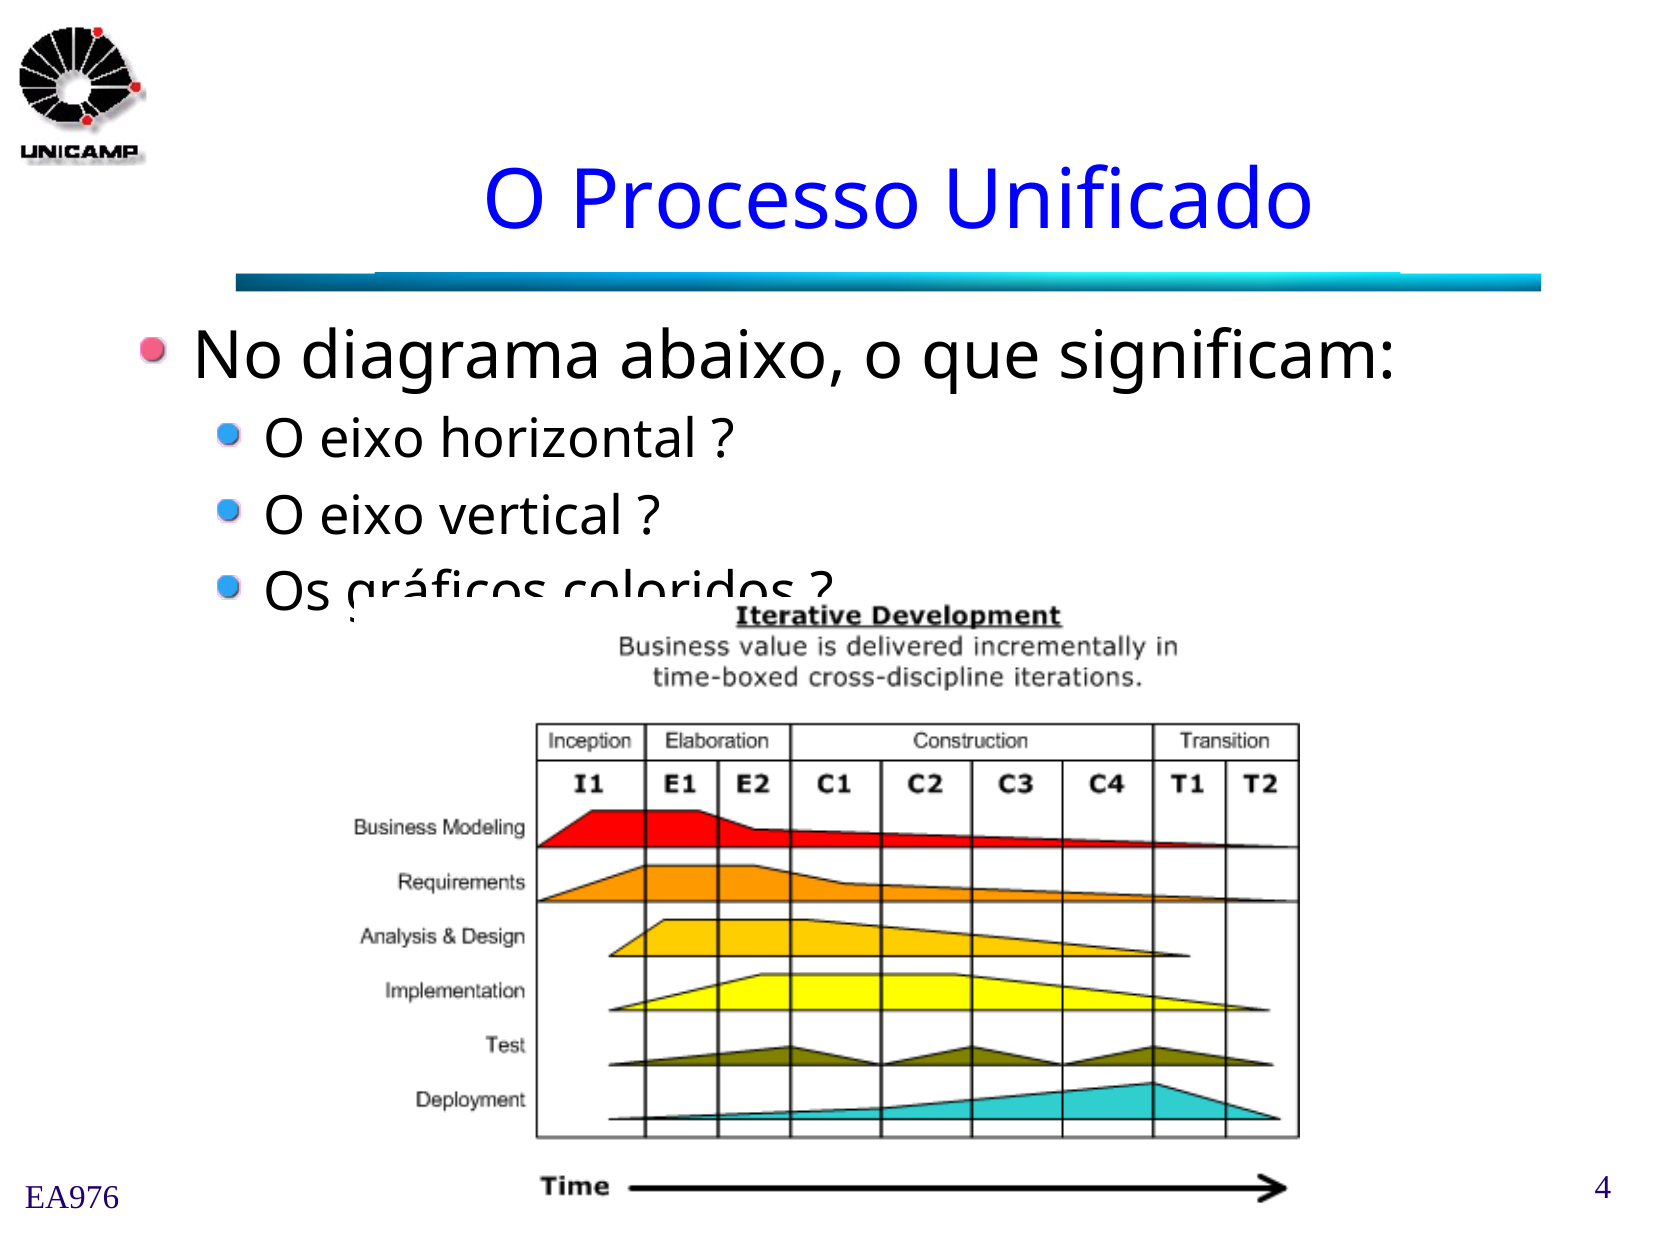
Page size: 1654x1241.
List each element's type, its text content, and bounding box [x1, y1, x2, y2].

picture [125, 272, 1654, 295]
picture [354, 597, 1300, 1205]
list No diagrama abaixo, o que significam: O eixo horizontal ? O eixo vertical ? Os gráficos coloridos ? [121, 309, 1534, 1167]
title O Processo Unificado [264, 57, 1534, 250]
